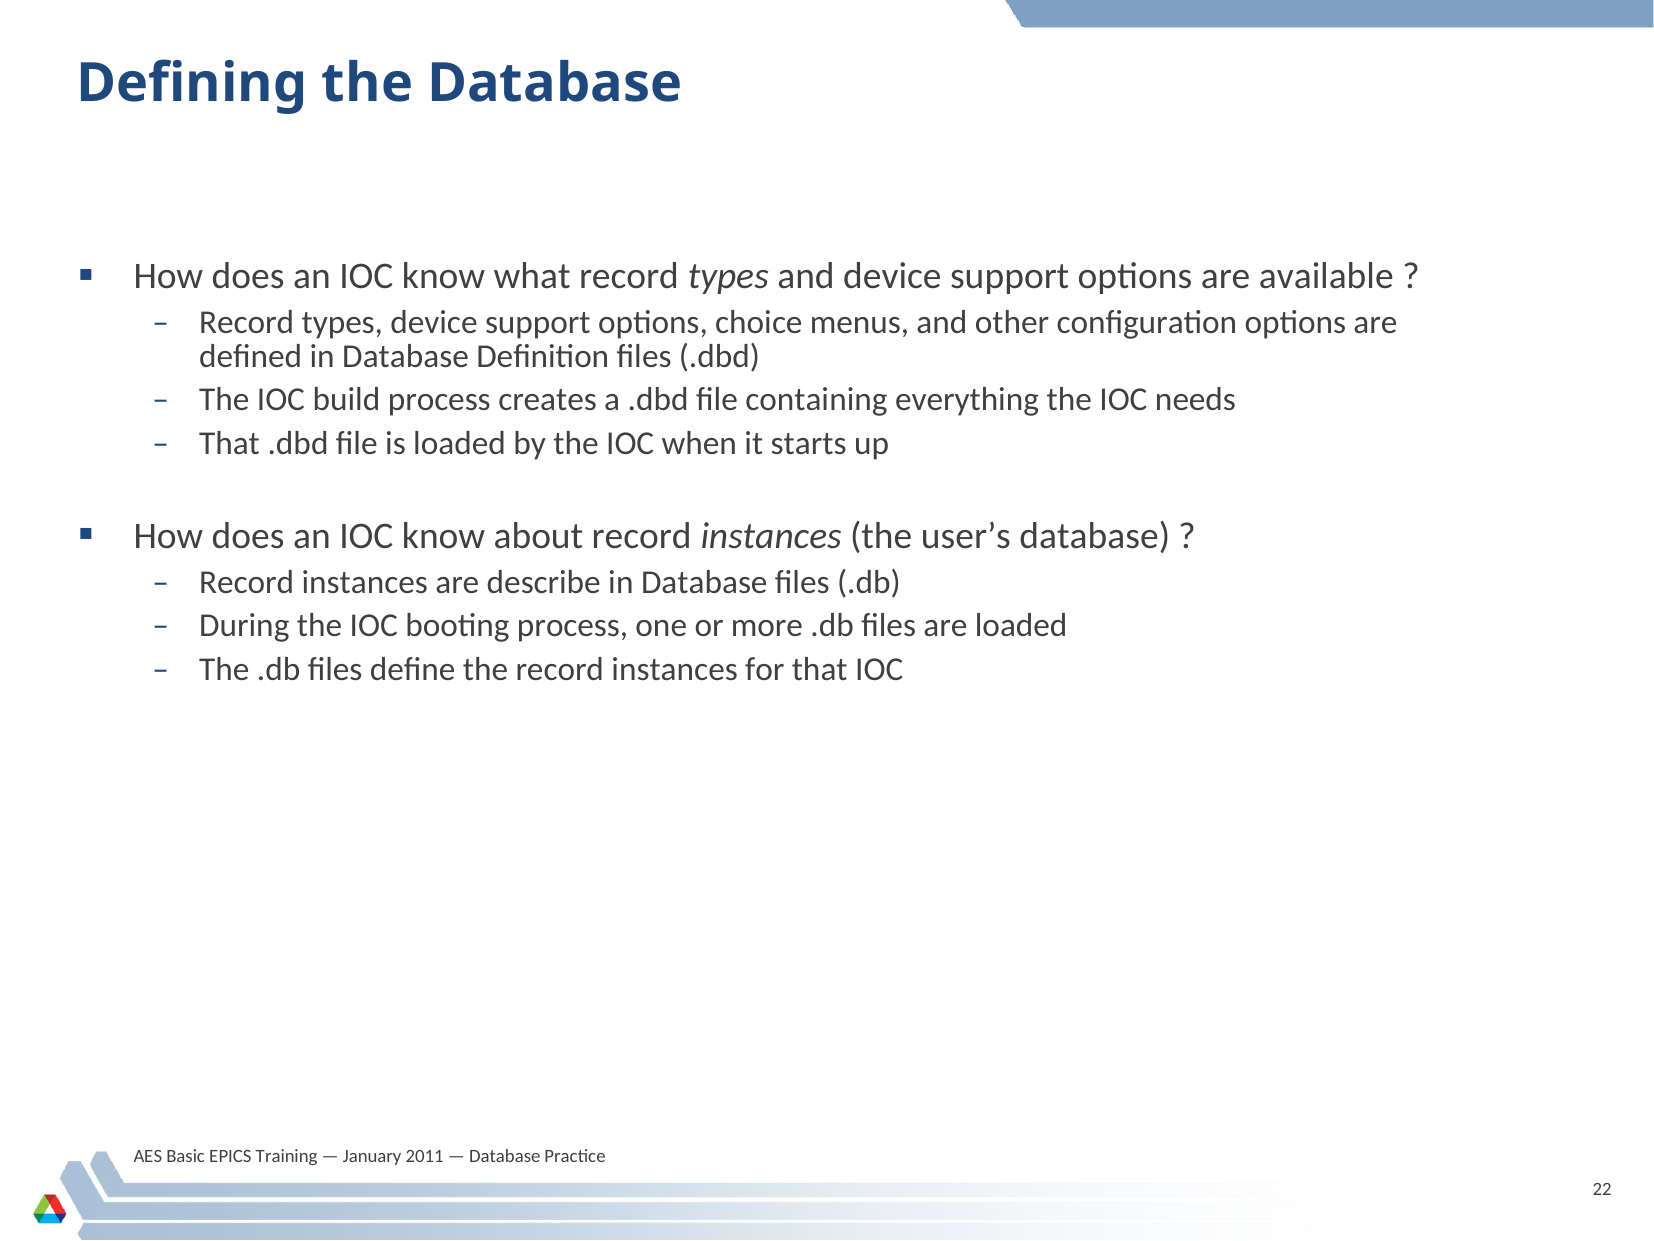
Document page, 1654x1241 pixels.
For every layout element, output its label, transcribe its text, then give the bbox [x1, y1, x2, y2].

picture [0, 1143, 1654, 1240]
title Defining the Database [61, 51, 1500, 123]
list How does an IOC know what record types and device support options are available ? Record types, device support options, choice menus, and other configuration options are defined in Database Definition files (.dbd) The IOC build process creates a .dbd file containing everything the IOC needs That .dbd file is loaded by the IOC when it starts up How does an IOC know about record instances (the user’s database) ? Record instances are describe in Database files (.db) During the IOC booting process, one or more .db files are loaded The .db files define the record instances for that IOC [62, 253, 1498, 833]
picture [0, 0, 1654, 29]
